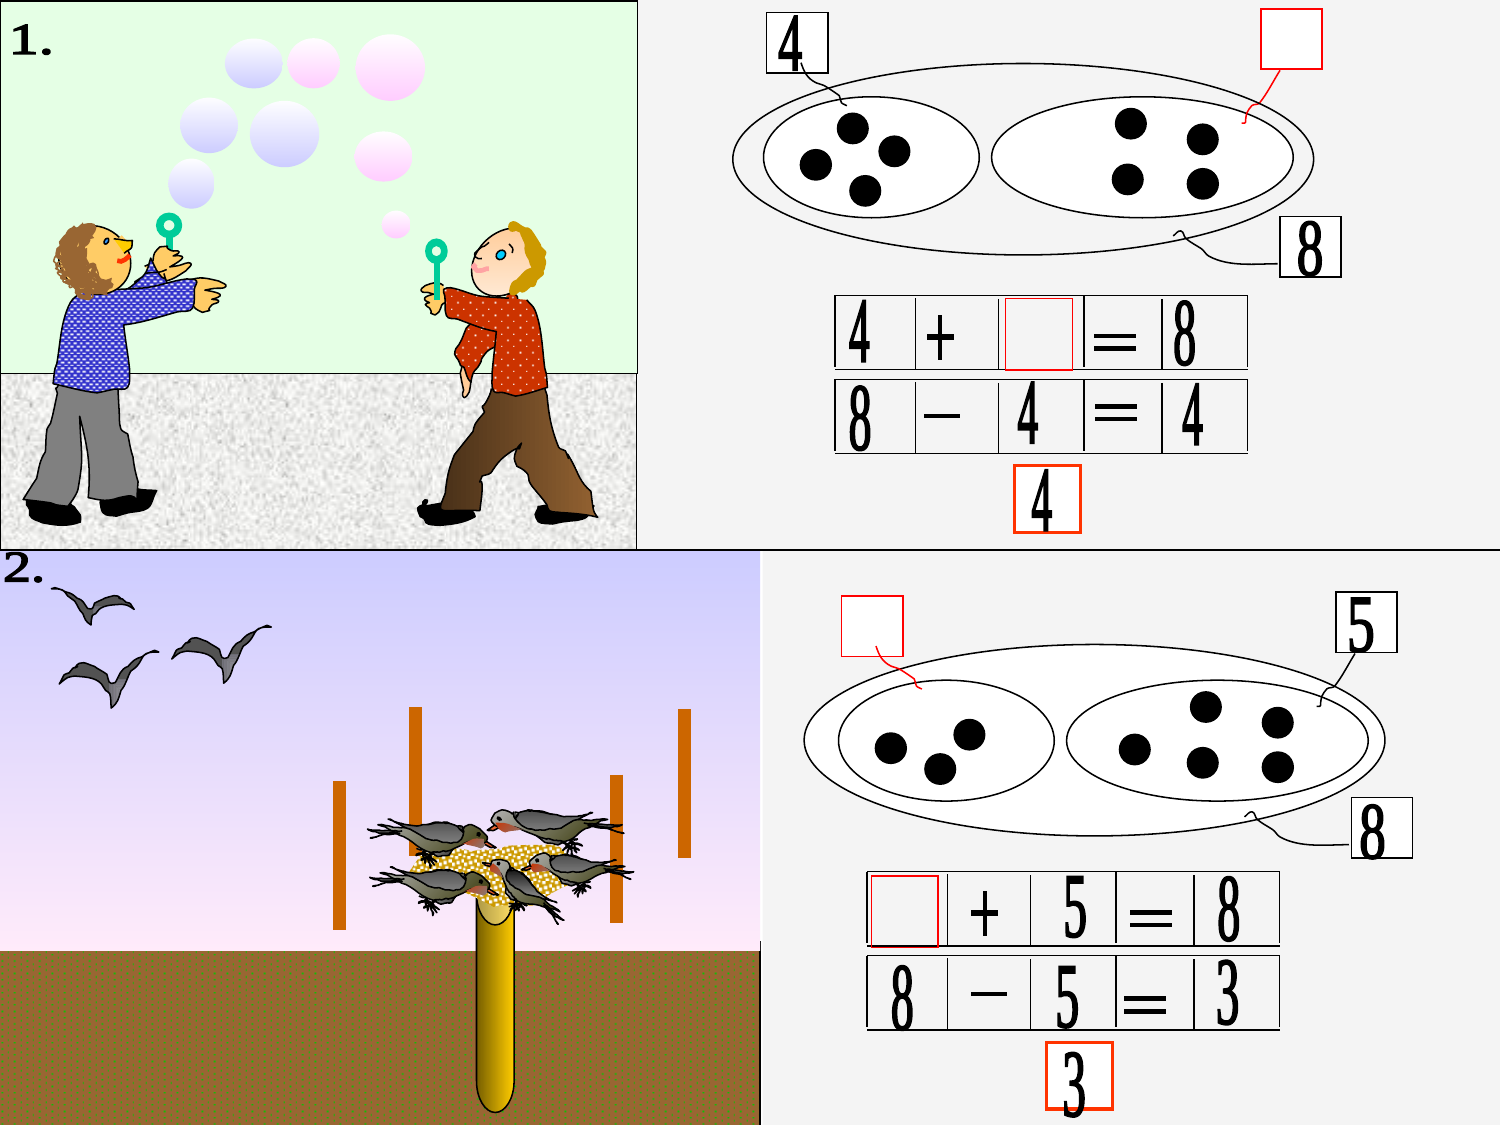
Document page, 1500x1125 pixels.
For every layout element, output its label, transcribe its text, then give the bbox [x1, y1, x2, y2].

text_box 8 [476, 899, 513, 925]
text_box 5 [1066, 876, 1086, 938]
text_box = [1095, 417, 1136, 421]
text_box 4 [1032, 469, 1052, 531]
text_box 4 [1018, 381, 1038, 444]
text_box 8 [1175, 300, 1195, 366]
text_box + [972, 891, 998, 936]
text_box 8 [1361, 804, 1384, 860]
text_box [0, 551, 761, 1125]
text_box [762, 551, 1500, 1125]
text_box = [1124, 1009, 1166, 1014]
text_box = [1094, 334, 1135, 338]
text_box 4 [1183, 383, 1203, 445]
text_box 2. [34, 576, 42, 582]
text_box 1. [42, 49, 50, 55]
text_box 2. [5, 552, 28, 582]
text_box 8 [850, 385, 870, 451]
text_box 5 [1058, 966, 1078, 1029]
text_box 8 [1298, 221, 1322, 276]
text_box 1. [13, 24, 36, 54]
text_box = [1095, 404, 1136, 408]
text_box = [1130, 923, 1172, 927]
text_box 5 [1350, 597, 1373, 653]
text_box = [1094, 347, 1135, 351]
text_box 4 [779, 15, 802, 71]
text_box [0, 0, 1500, 549]
text_box 8 [892, 965, 912, 1031]
text_box = [1130, 910, 1172, 914]
text_box 3 [1218, 960, 1238, 1025]
text_box 4 [849, 300, 869, 362]
text_box 3 [1064, 1052, 1085, 1118]
text_box = [1124, 997, 1166, 1001]
text_box 8 [1219, 876, 1239, 942]
text_box + [927, 315, 954, 359]
